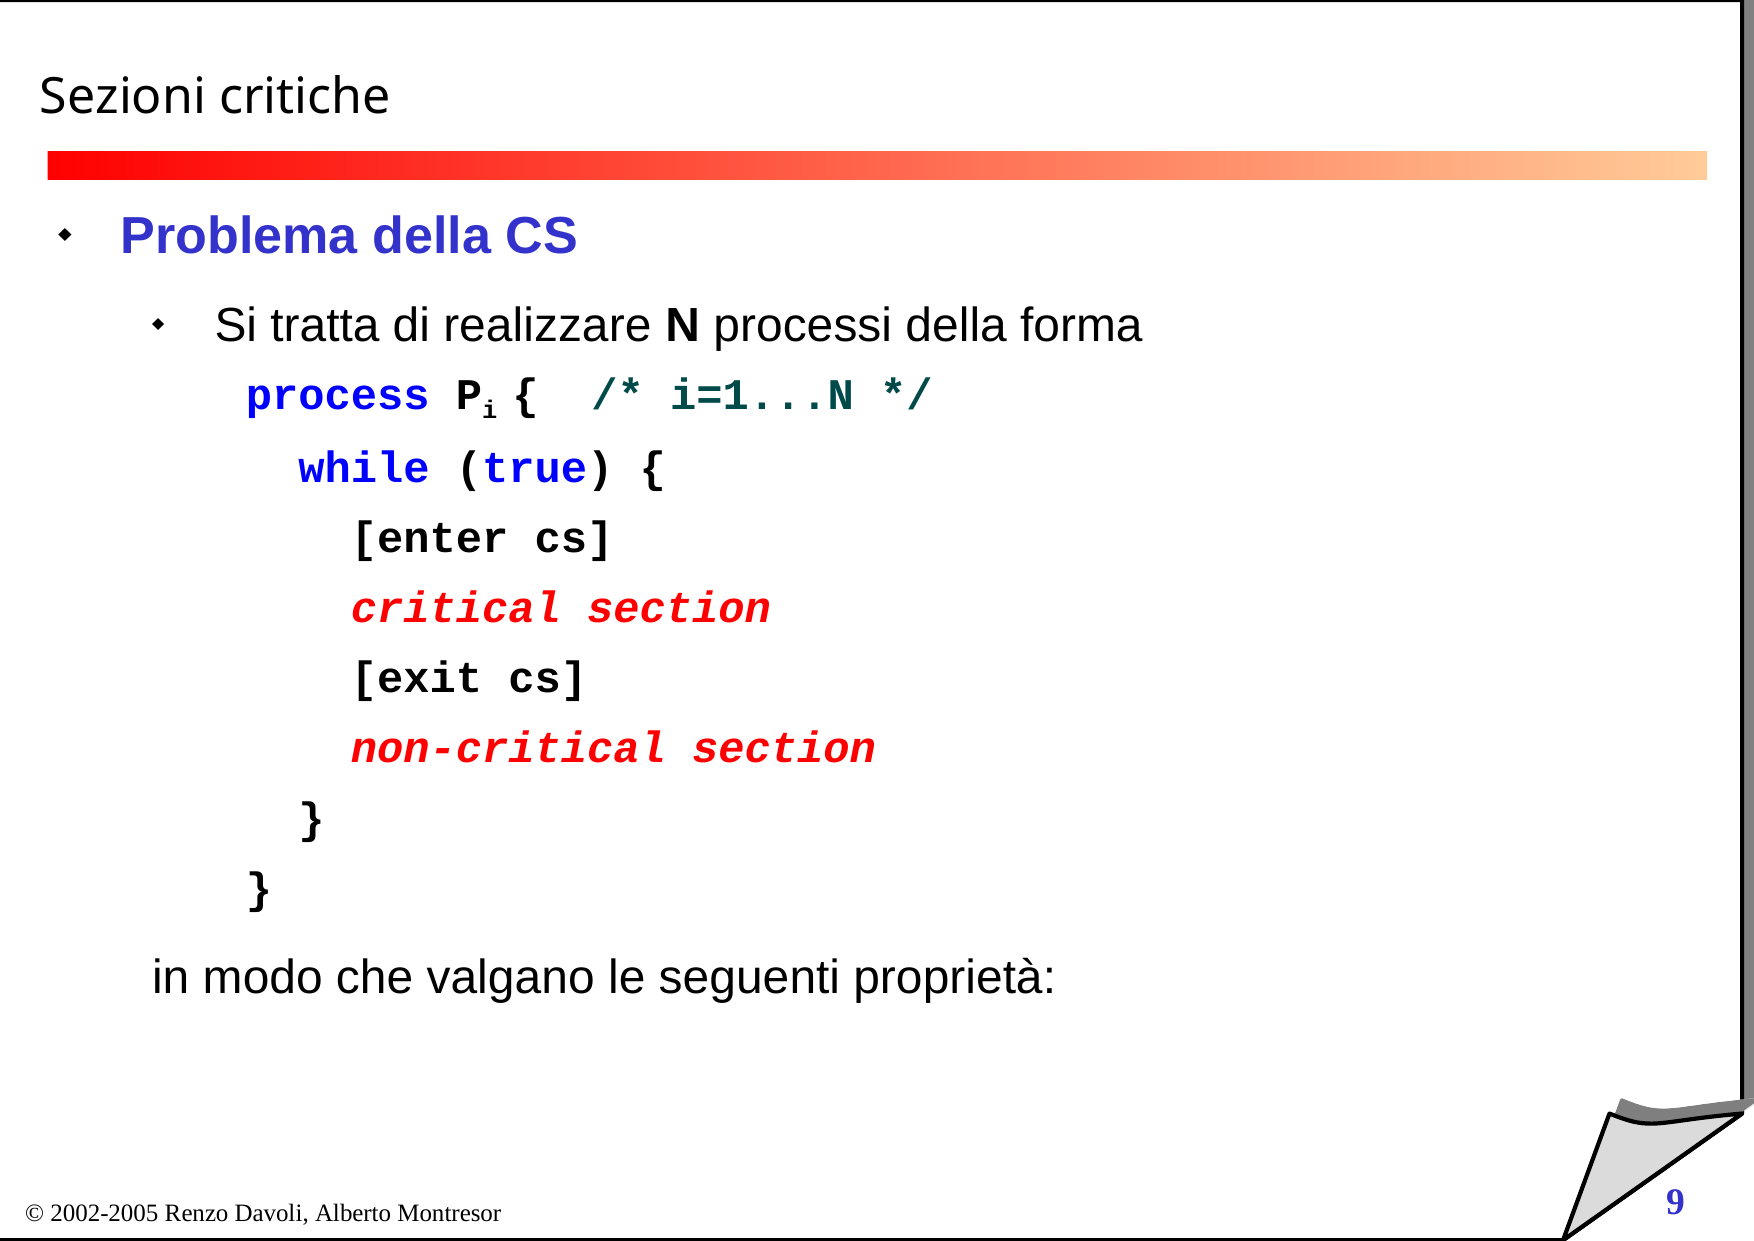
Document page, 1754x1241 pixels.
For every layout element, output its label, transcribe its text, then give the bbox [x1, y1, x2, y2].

title Sezioni critiche [39, 49, 1713, 144]
list Problema della CS Si tratta di realizzare N processi della forma process Pi { /* i=1...N */ while (true) { [enter cs] critical section [exit cs] non-critical section } } in modo che valgano le seguenti proprietà: [58, 206, 1696, 1049]
